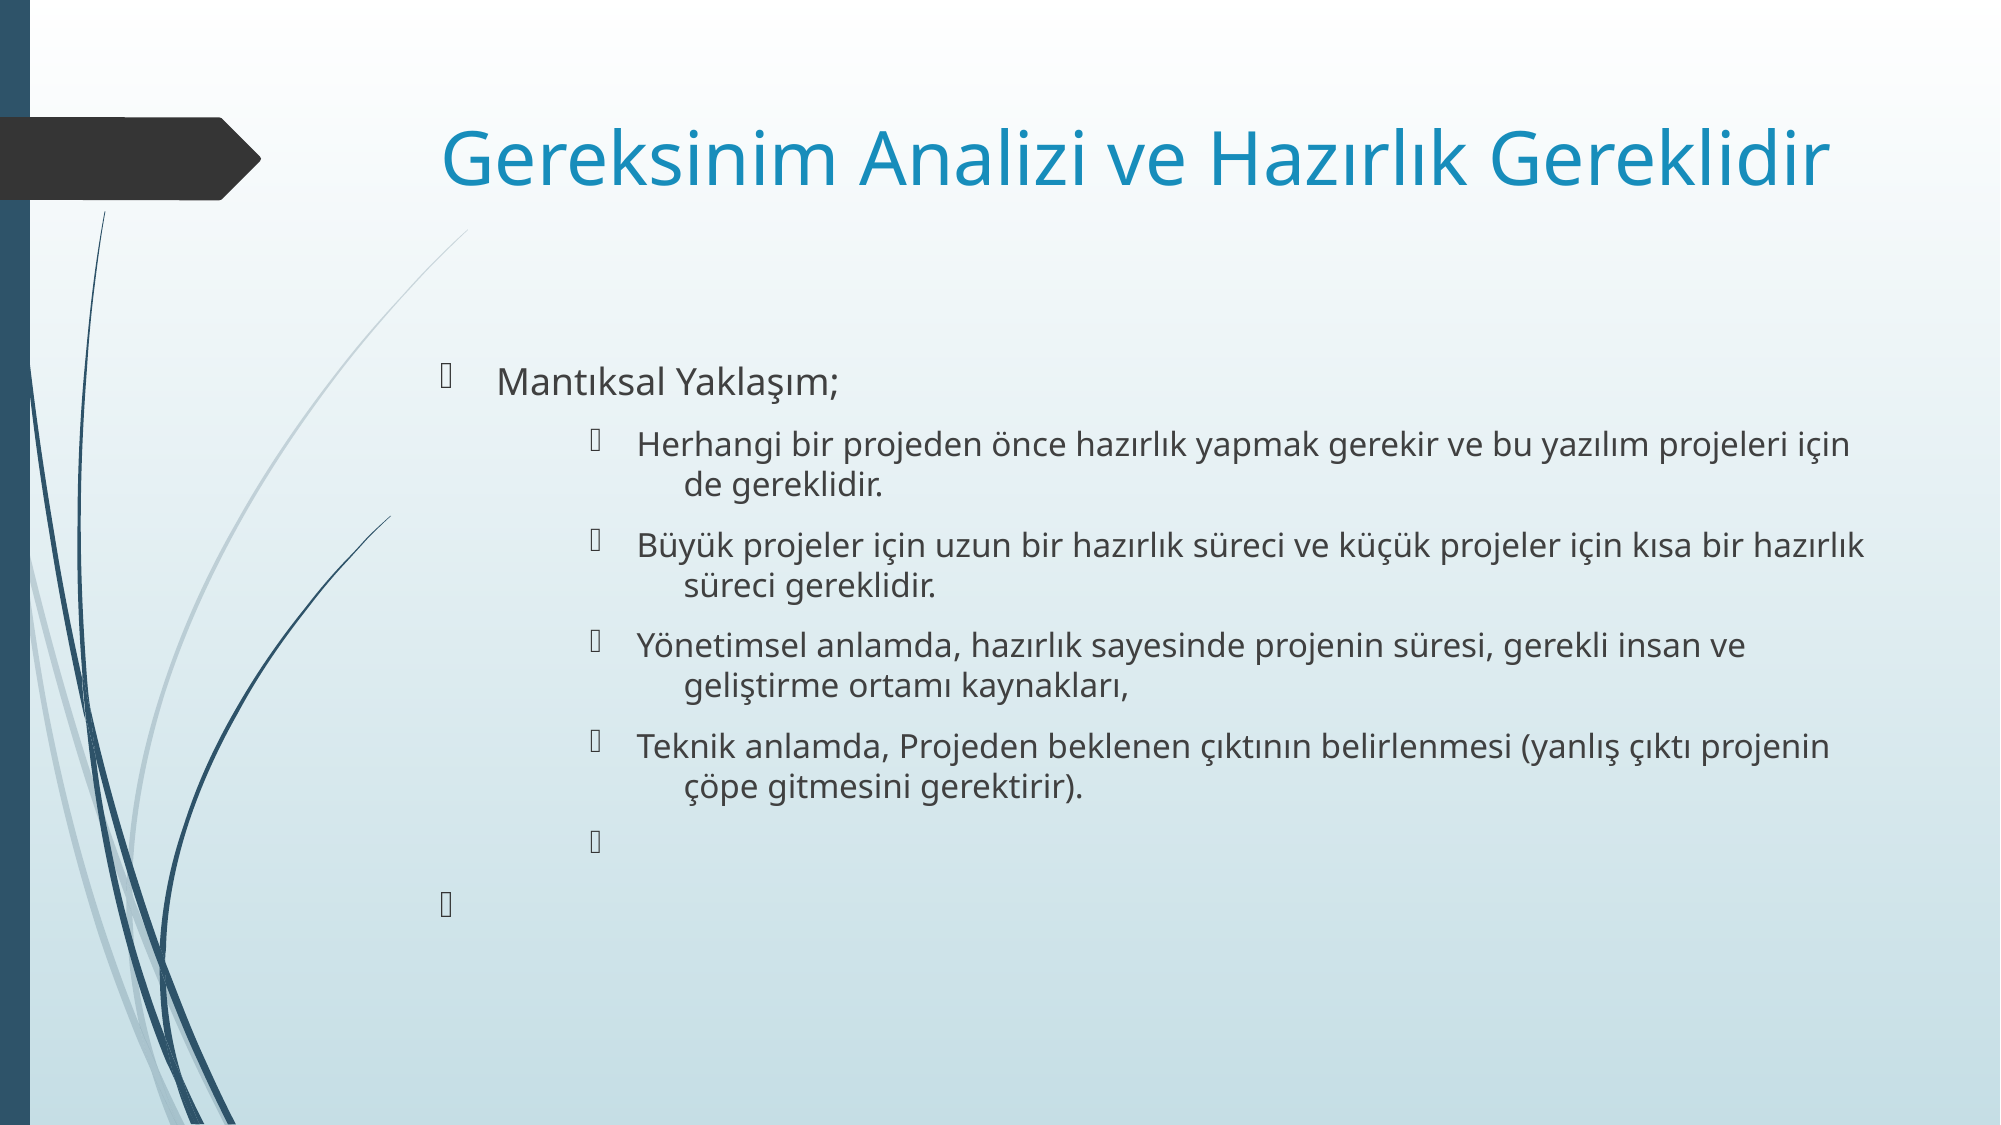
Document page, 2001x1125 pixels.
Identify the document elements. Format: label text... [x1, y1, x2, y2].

title Gereksinim Analizi ve Hazırlık Gereklidir [425, 102, 1888, 313]
list Mantıksal Yaklaşım; Herhangi bir projeden önce hazırlık yapmak gerekir ve bu yazılım projeleri için de gereklidir. Büyük projeler için uzun bir hazırlık süreci ve küçük projeler için kısa bir hazırlık süreci gereklidir. Yönetimsel anlamda, hazırlık sayesinde projenin süresi, gerekli insan ve geliştirme ortamı kaynakları, Teknik anlamda, Projeden beklenen çıktının belirlenmesi (yanlış çıktı projenin çöpe gitmesini gerektirir). [424, 350, 1888, 970]
